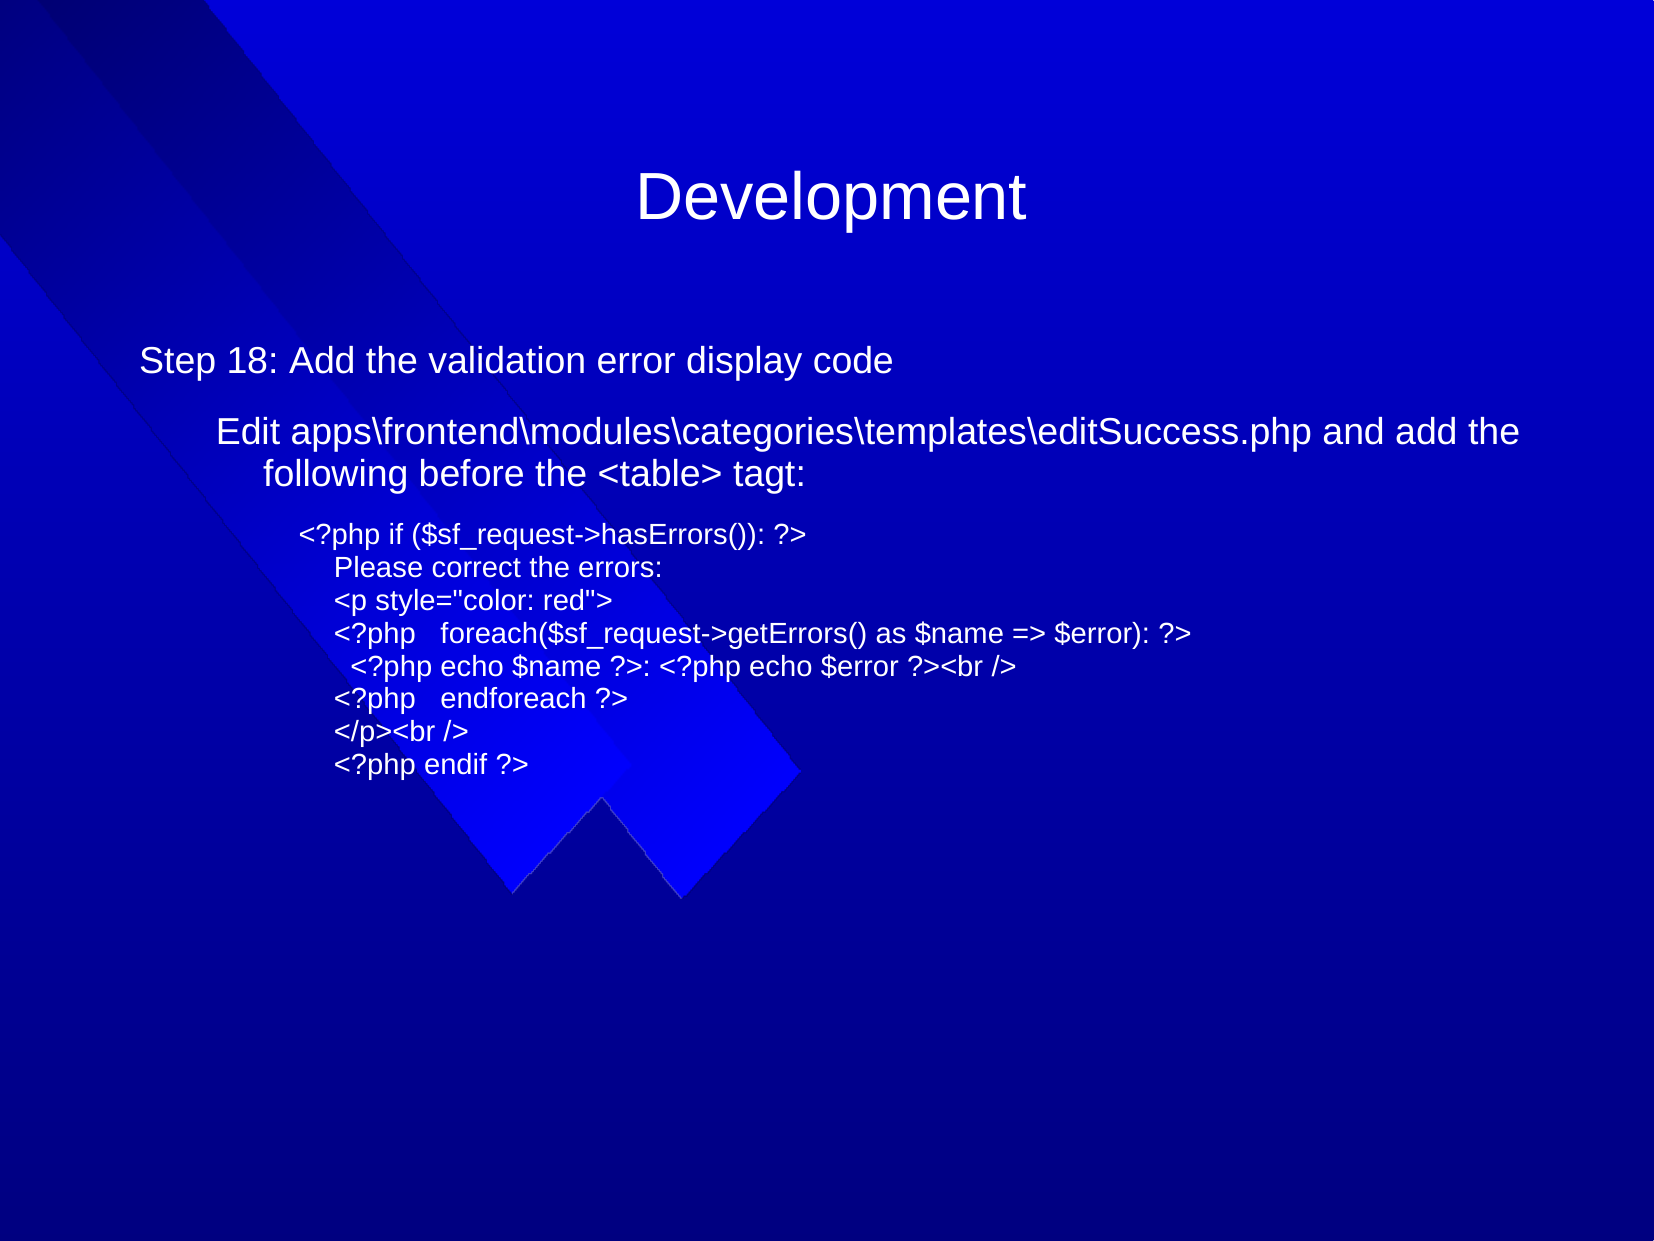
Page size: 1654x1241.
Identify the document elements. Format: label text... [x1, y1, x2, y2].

title Development [125, 92, 1538, 301]
list Step 18: Add the validation error display code Edit apps\frontend\modules\categories\templates\editSuccess.php and add the following before the <table> tagt: <?php if ($sf_request->hasErrors()): ?> Please correct the errors: <p style="color: red"> <?php foreach($sf_request->getErrors() as $name => $error): ?> <?php echo $name ?>: <?php echo $error ?><br /> <?php endforeach ?> </p><br /> <?php endif ?> [121, 339, 1534, 1121]
